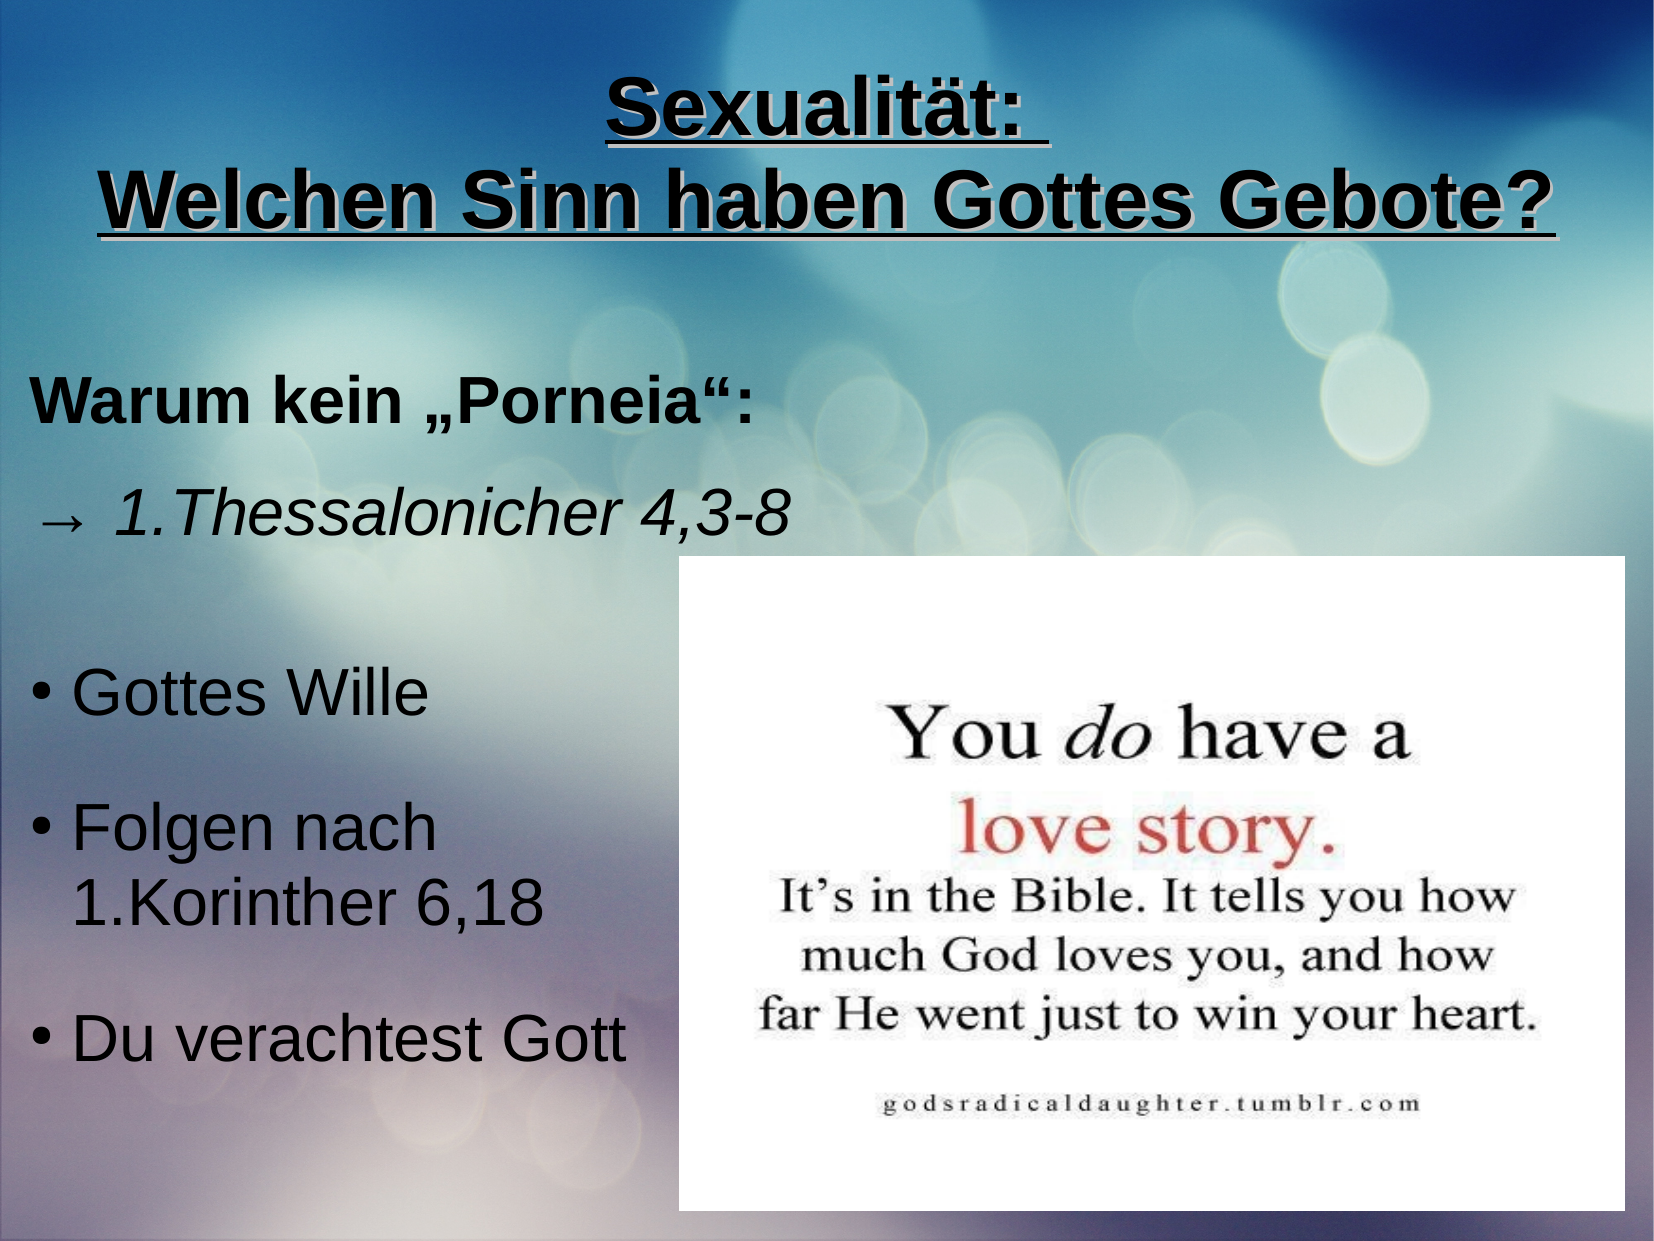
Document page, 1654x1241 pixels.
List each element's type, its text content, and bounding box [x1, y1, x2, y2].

picture [0, 0, 1654, 1241]
subtitle Warum kein „Porneia“: → 1.Thessalonicher 4,3-8 Gottes Wille Folgen nach 1.Korinther 6,18 Du verachtest Gott [29, 308, 1518, 1093]
title Sexualität: Welchen Sinn haben Gottes Gebote? [82, 49, 1571, 257]
